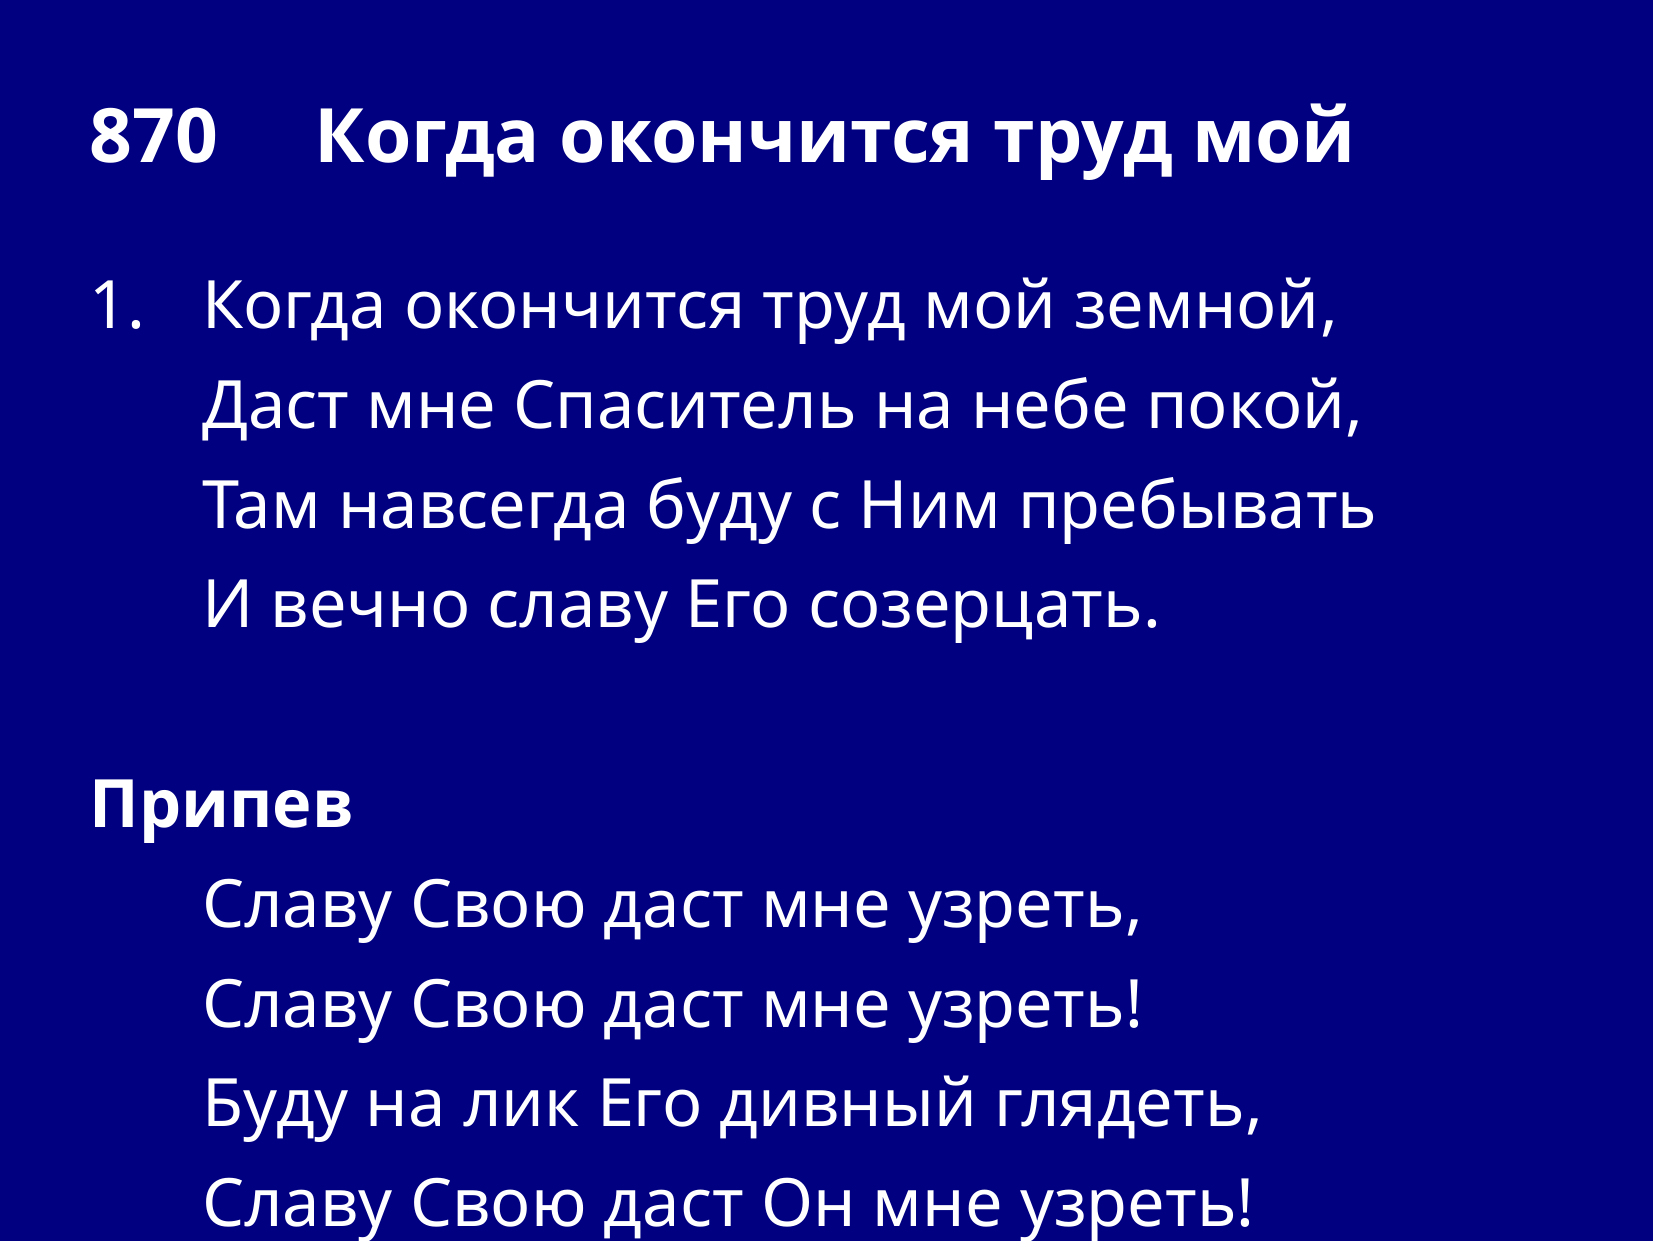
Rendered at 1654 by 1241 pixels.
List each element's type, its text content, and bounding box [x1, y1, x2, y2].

text_box 870 Когда окончится труд мой [75, 75, 1576, 188]
text_box 1. Когда окончится труд мой земной, Даст мне Спаситель на небе покой, Там навсегда буду с Ним пребывать И вечно славу Его созерцать. Припев Славу Свою даст мне узреть, Славу Свою даст мне узреть! Буду на лик Его дивный глядеть, Славу Свою даст Он мне узреть! [75, 188, 1576, 1163]
